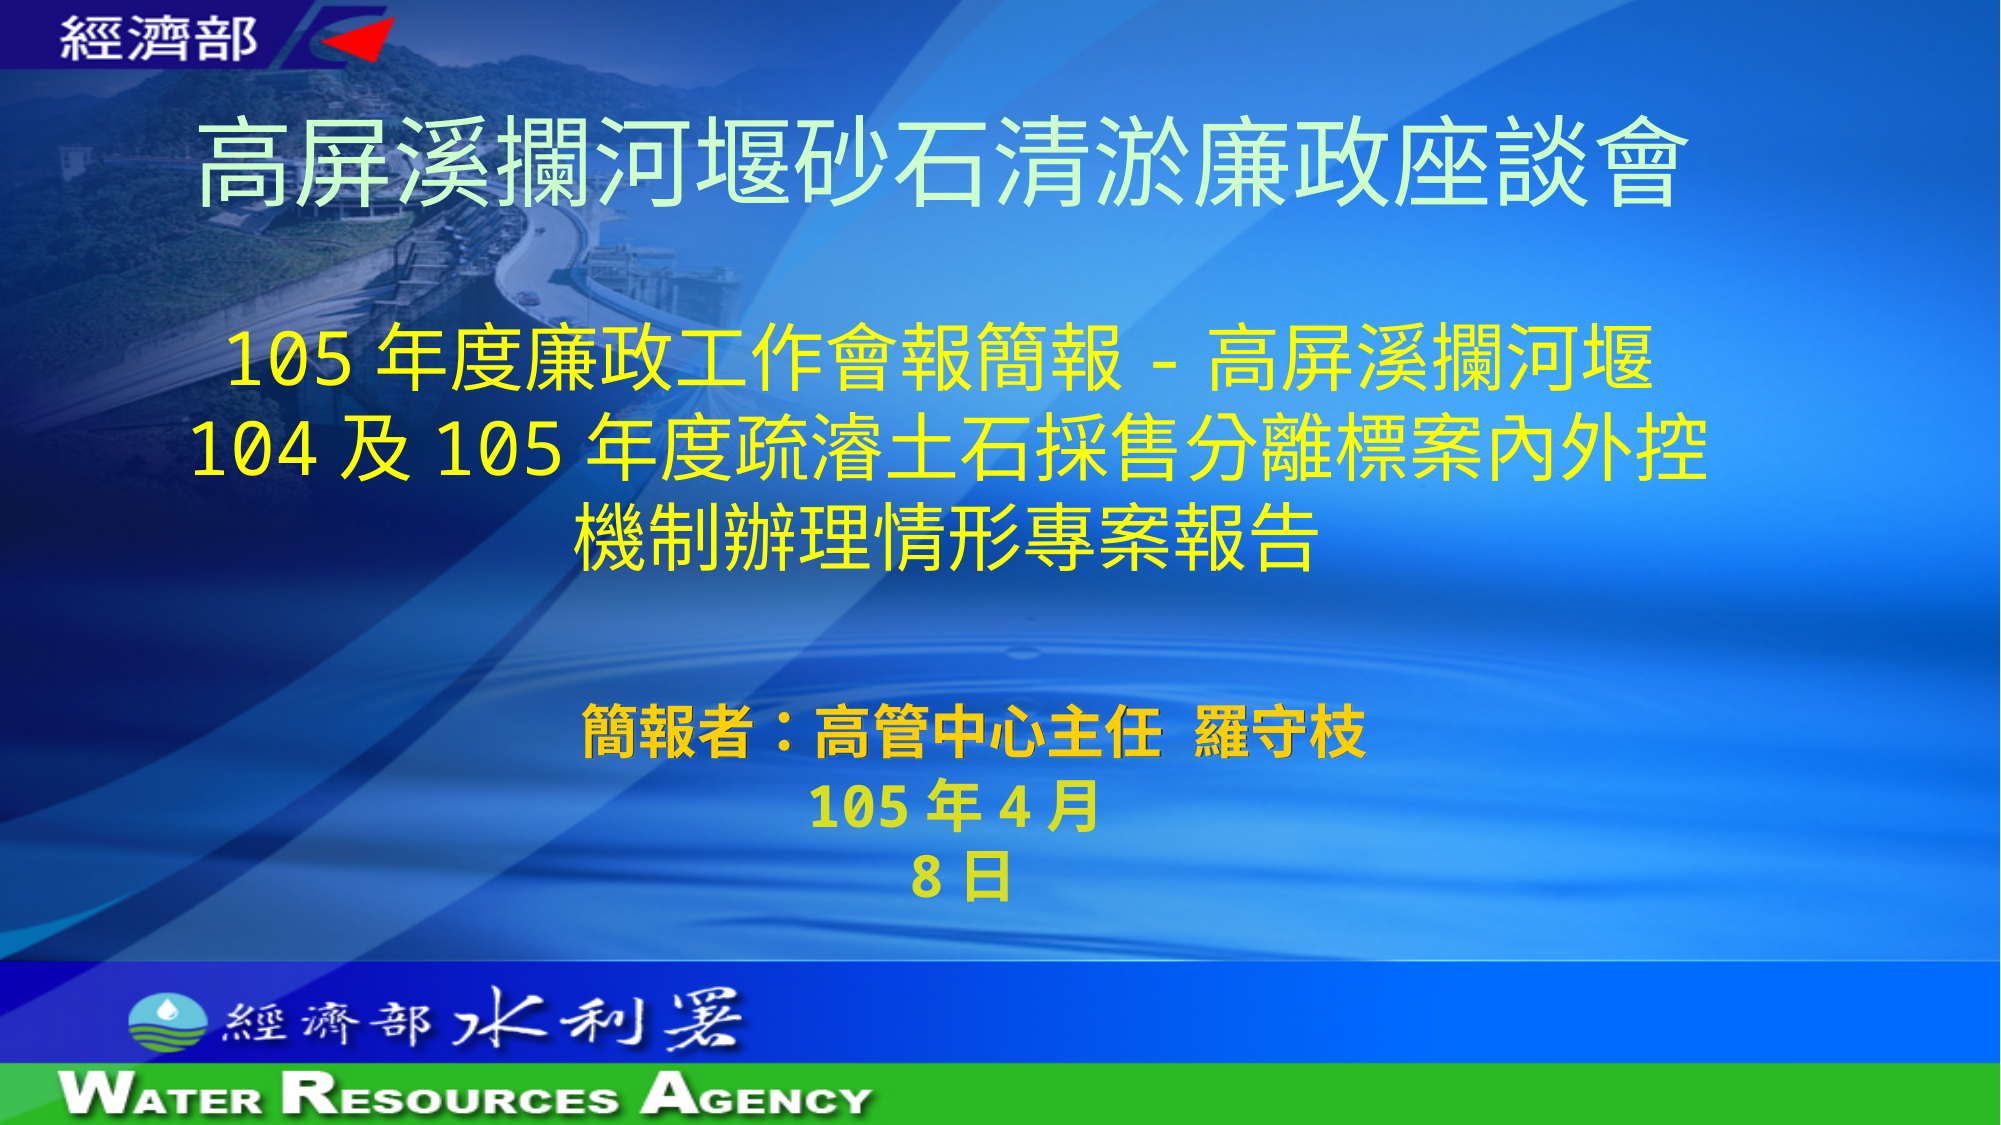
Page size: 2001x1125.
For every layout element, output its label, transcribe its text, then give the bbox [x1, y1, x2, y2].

text_box 105年4月8日 [974, 858, 1000, 871]
text_box 簡報者：高管中心主任 羅守枝 [565, 687, 1423, 774]
text_box 105年4月8日 [786, 774, 1139, 881]
text_box 高屏溪攔河堰砂石清淤廉政座談會 [165, 91, 1721, 228]
text_box 105年度廉政工作會報簡報-高屏溪攔河堰104及105年度疏濬土石採售分離標案內外控機制辦理情形專案報告 [166, 253, 1730, 638]
